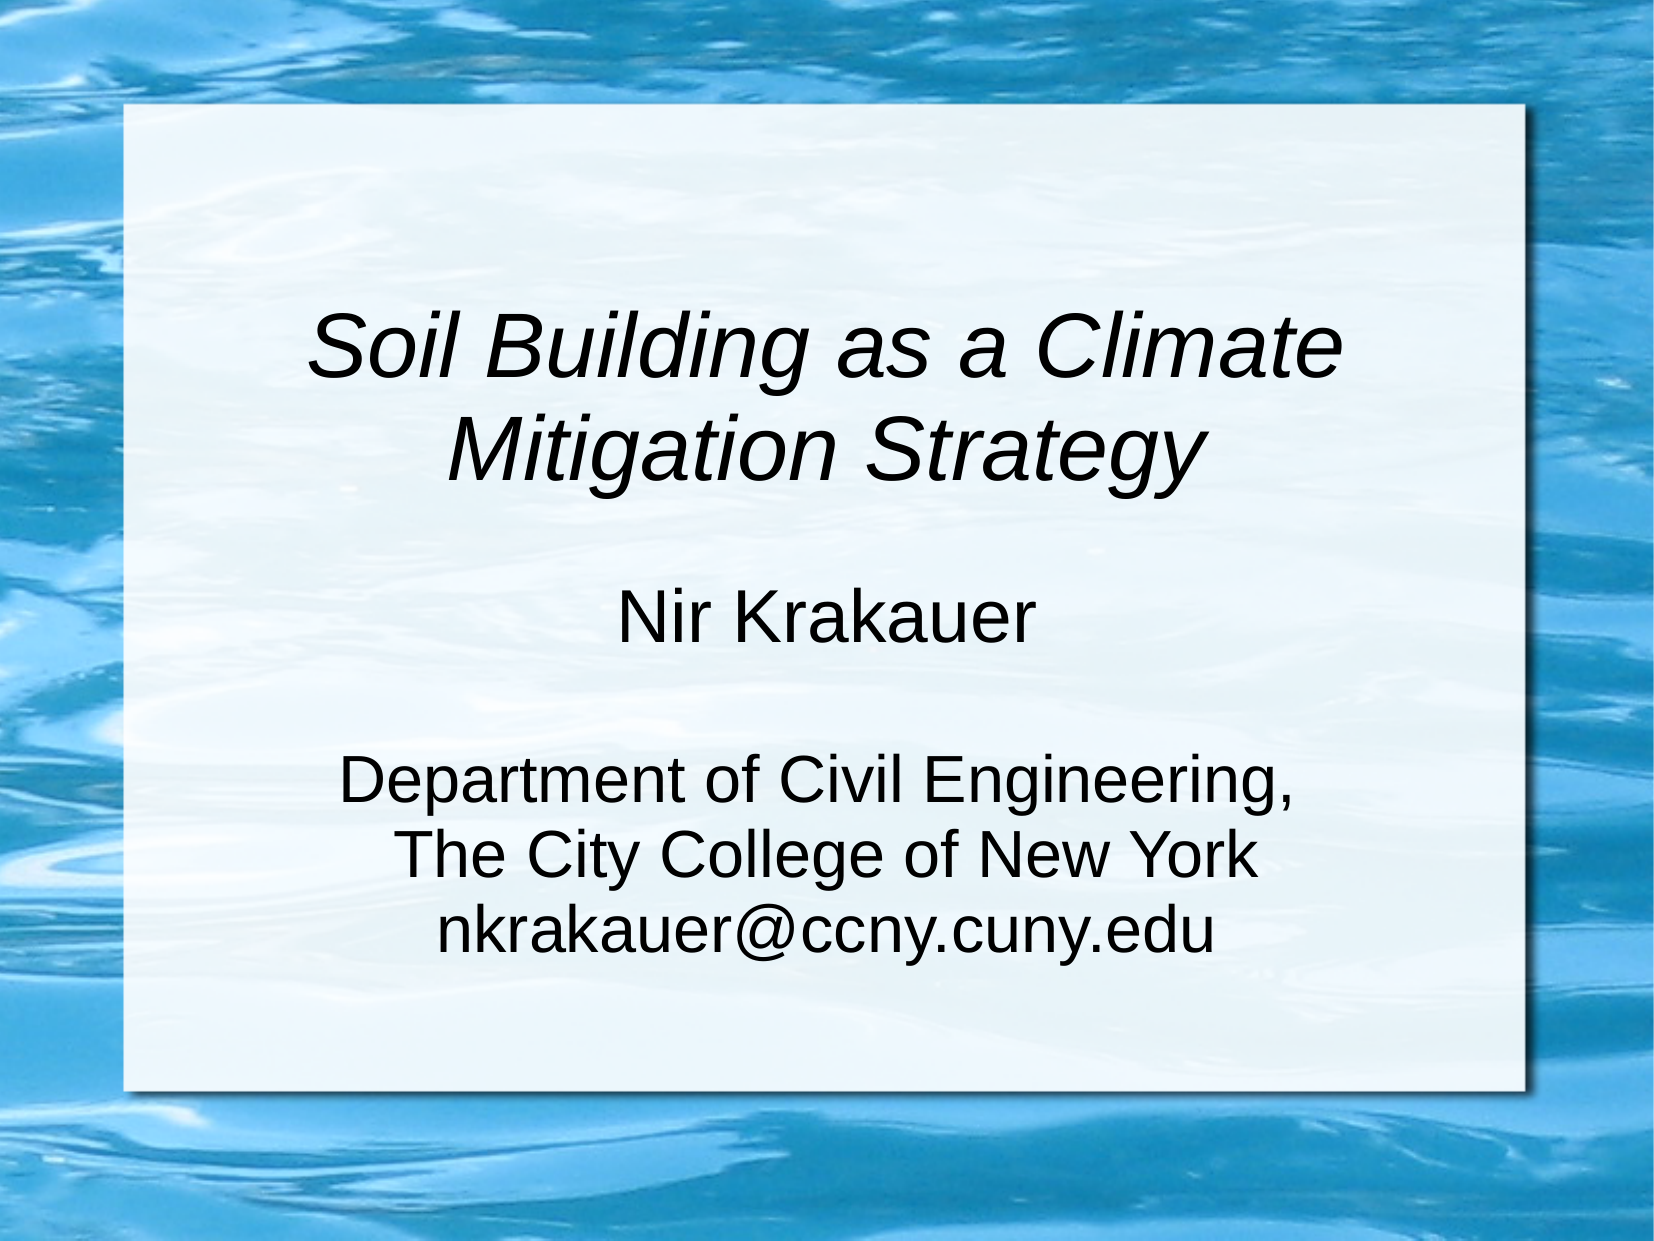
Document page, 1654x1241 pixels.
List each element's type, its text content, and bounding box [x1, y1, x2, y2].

picture [0, 0, 1654, 1241]
subtitle Soil Building as a Climate Mitigation Strategy Nir Krakauer Department of Civil Engineering, The City College of New York nkrakauer@ccny.cuny.edu [147, 125, 1506, 1136]
